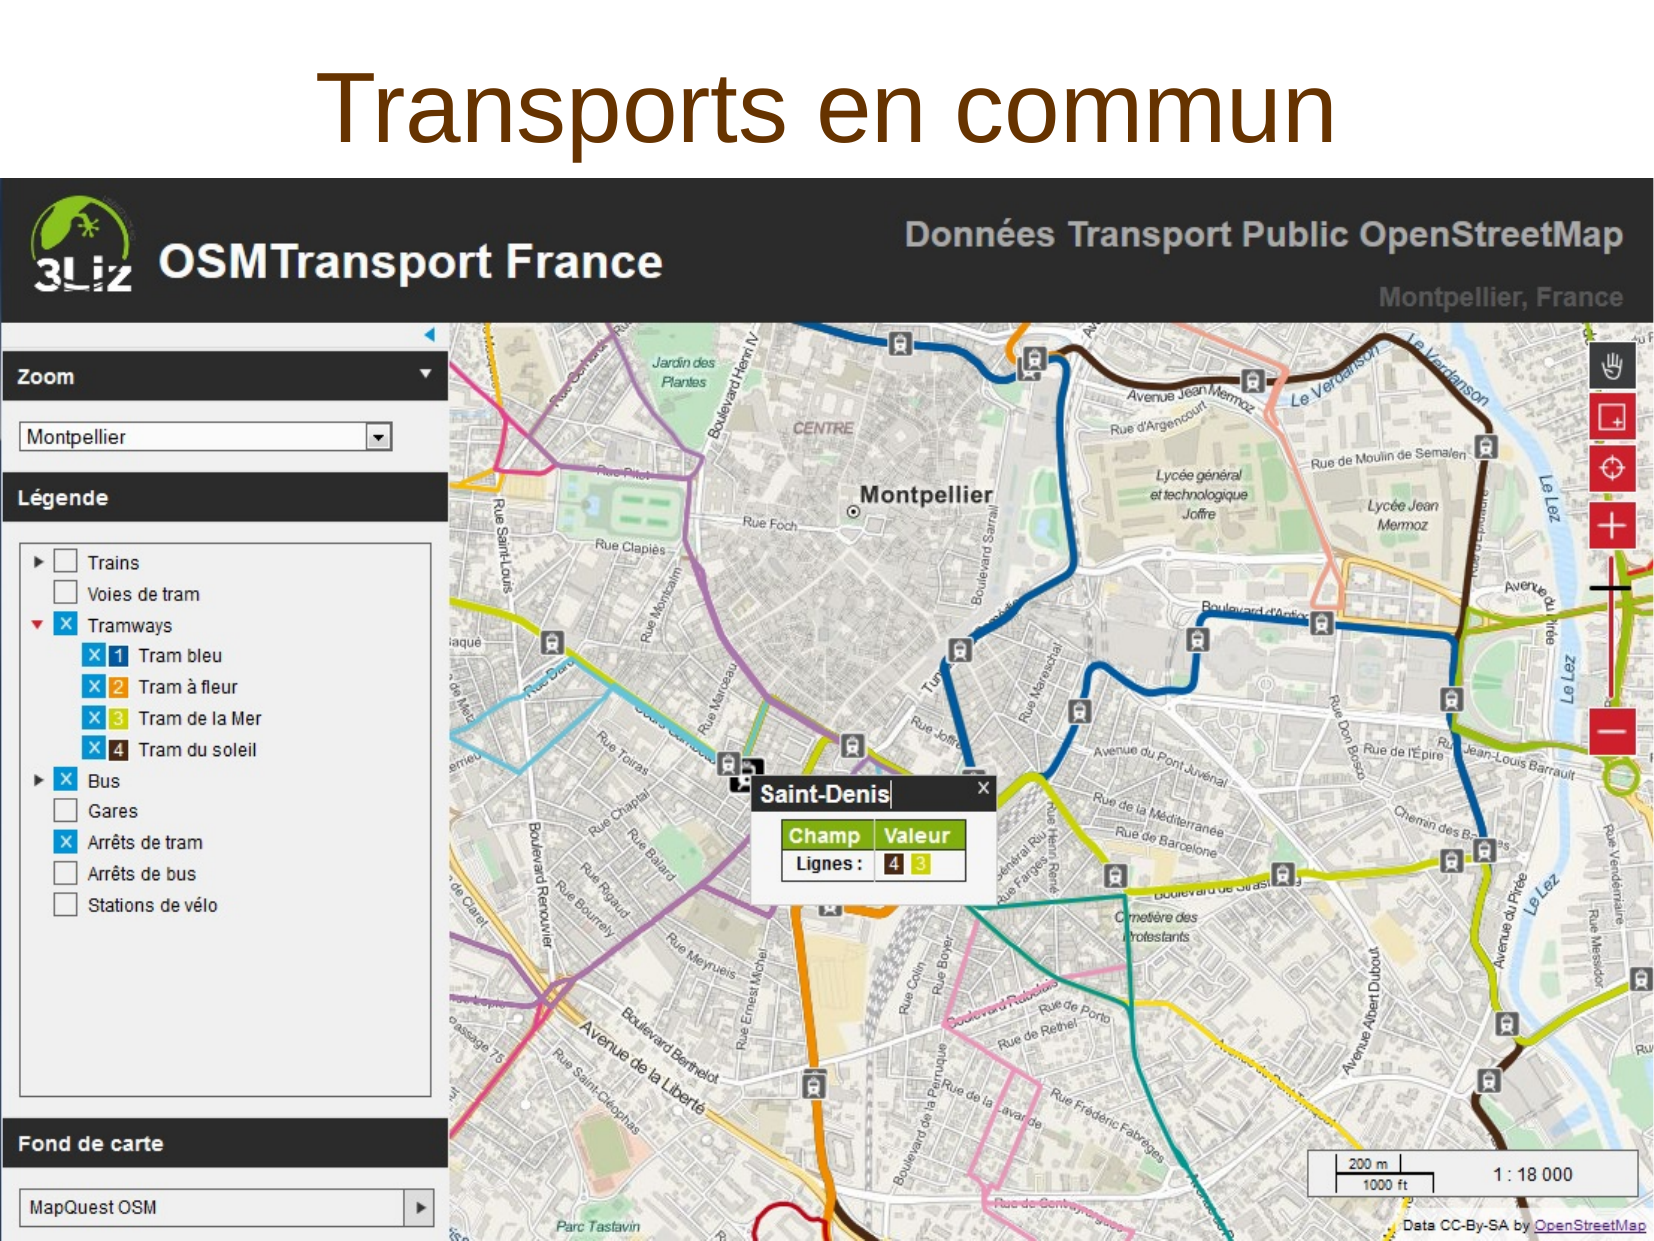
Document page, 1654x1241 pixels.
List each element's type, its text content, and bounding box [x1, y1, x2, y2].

title Transports en commun [82, 37, 1572, 178]
picture [0, 178, 1654, 1241]
